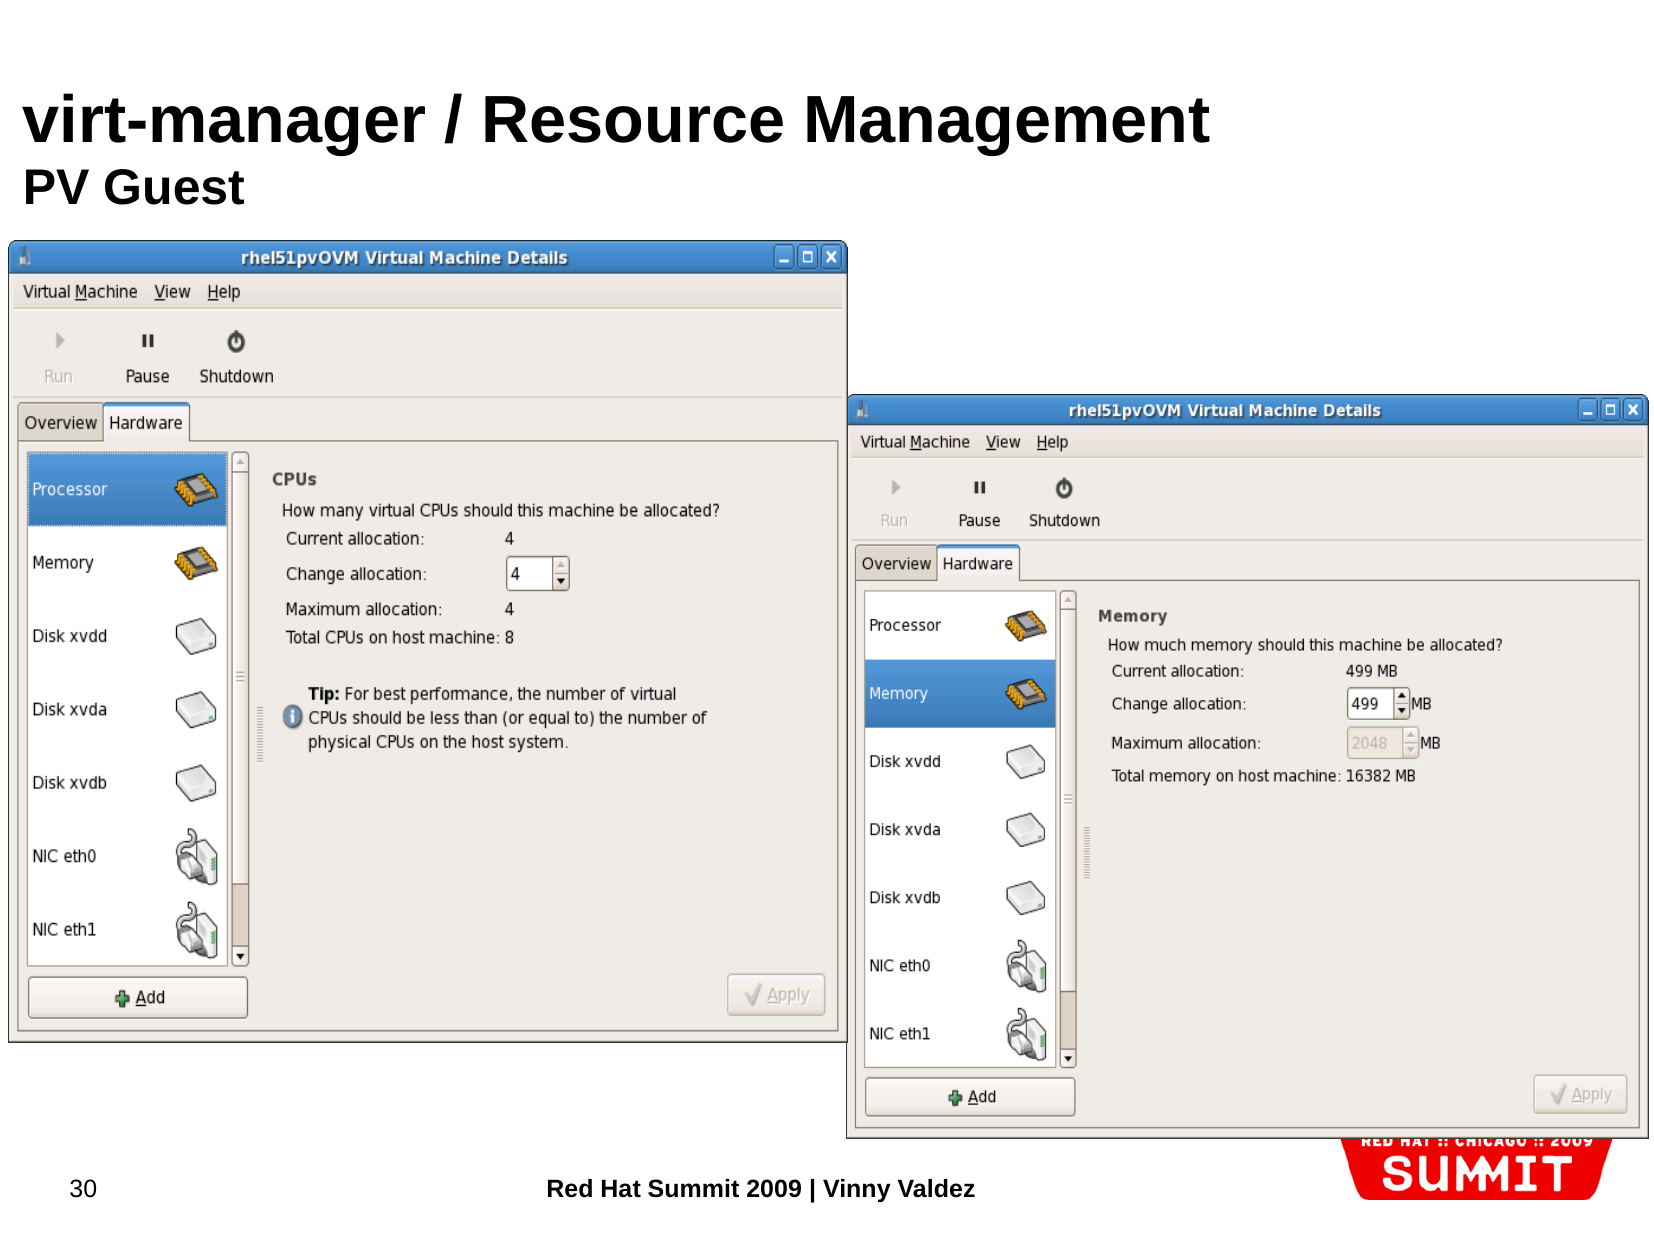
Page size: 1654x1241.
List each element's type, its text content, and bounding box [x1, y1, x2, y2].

title virt-manager / Resource Management PV Guest [22, 80, 1364, 214]
picture [8, 240, 1649, 1200]
